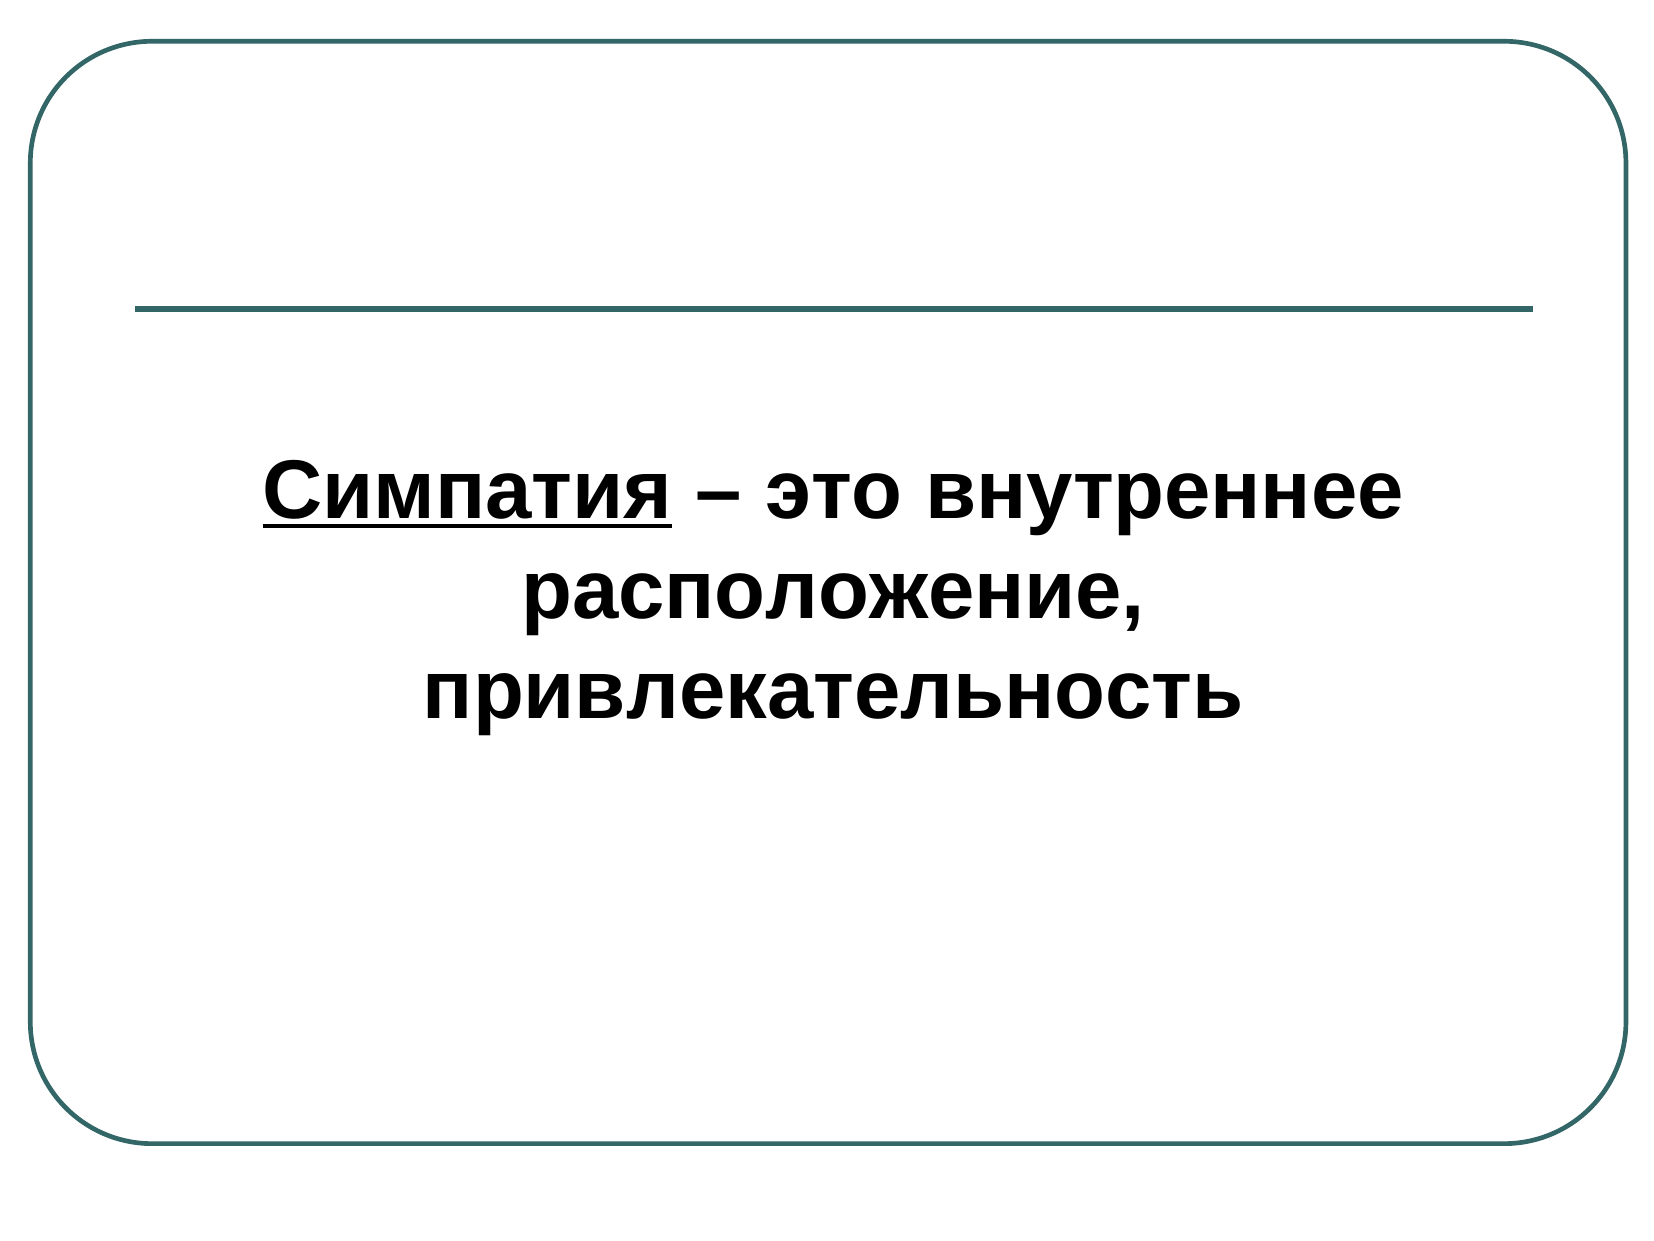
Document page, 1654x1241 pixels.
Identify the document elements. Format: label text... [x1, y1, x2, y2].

subtitle Симпатия – это внутреннее расположение, привлекательность [137, 96, 1530, 1075]
